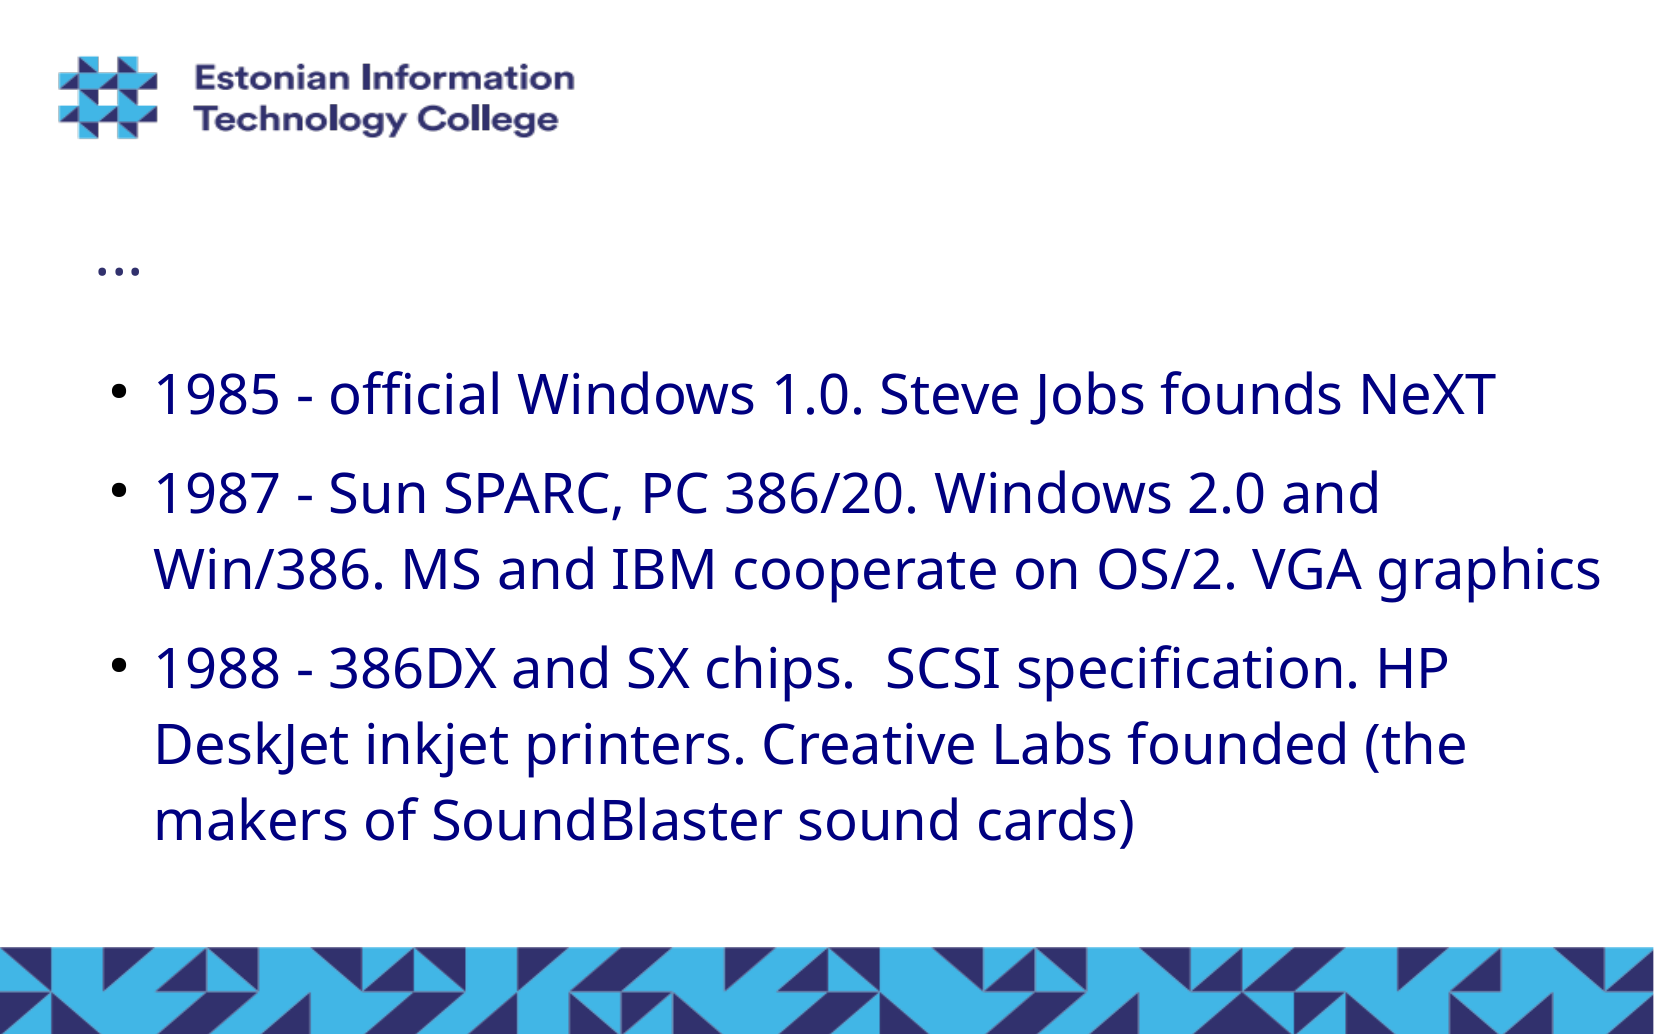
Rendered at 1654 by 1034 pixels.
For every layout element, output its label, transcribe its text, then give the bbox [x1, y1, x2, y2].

title ... [94, 165, 1231, 338]
list 1985 - official Windows 1.0. Steve Jobs founds NeXT 1987 - Sun SPARC, PC 386/20. Windows 2.0 and Win/386. MS and IBM cooperate on OS/2. VGA graphics 1988 - 386DX and SX chips. SCSI specification. HP DeskJet inkjet printers. Creative Labs founded (the makers of SoundBlaster sound cards) [94, 354, 1607, 922]
